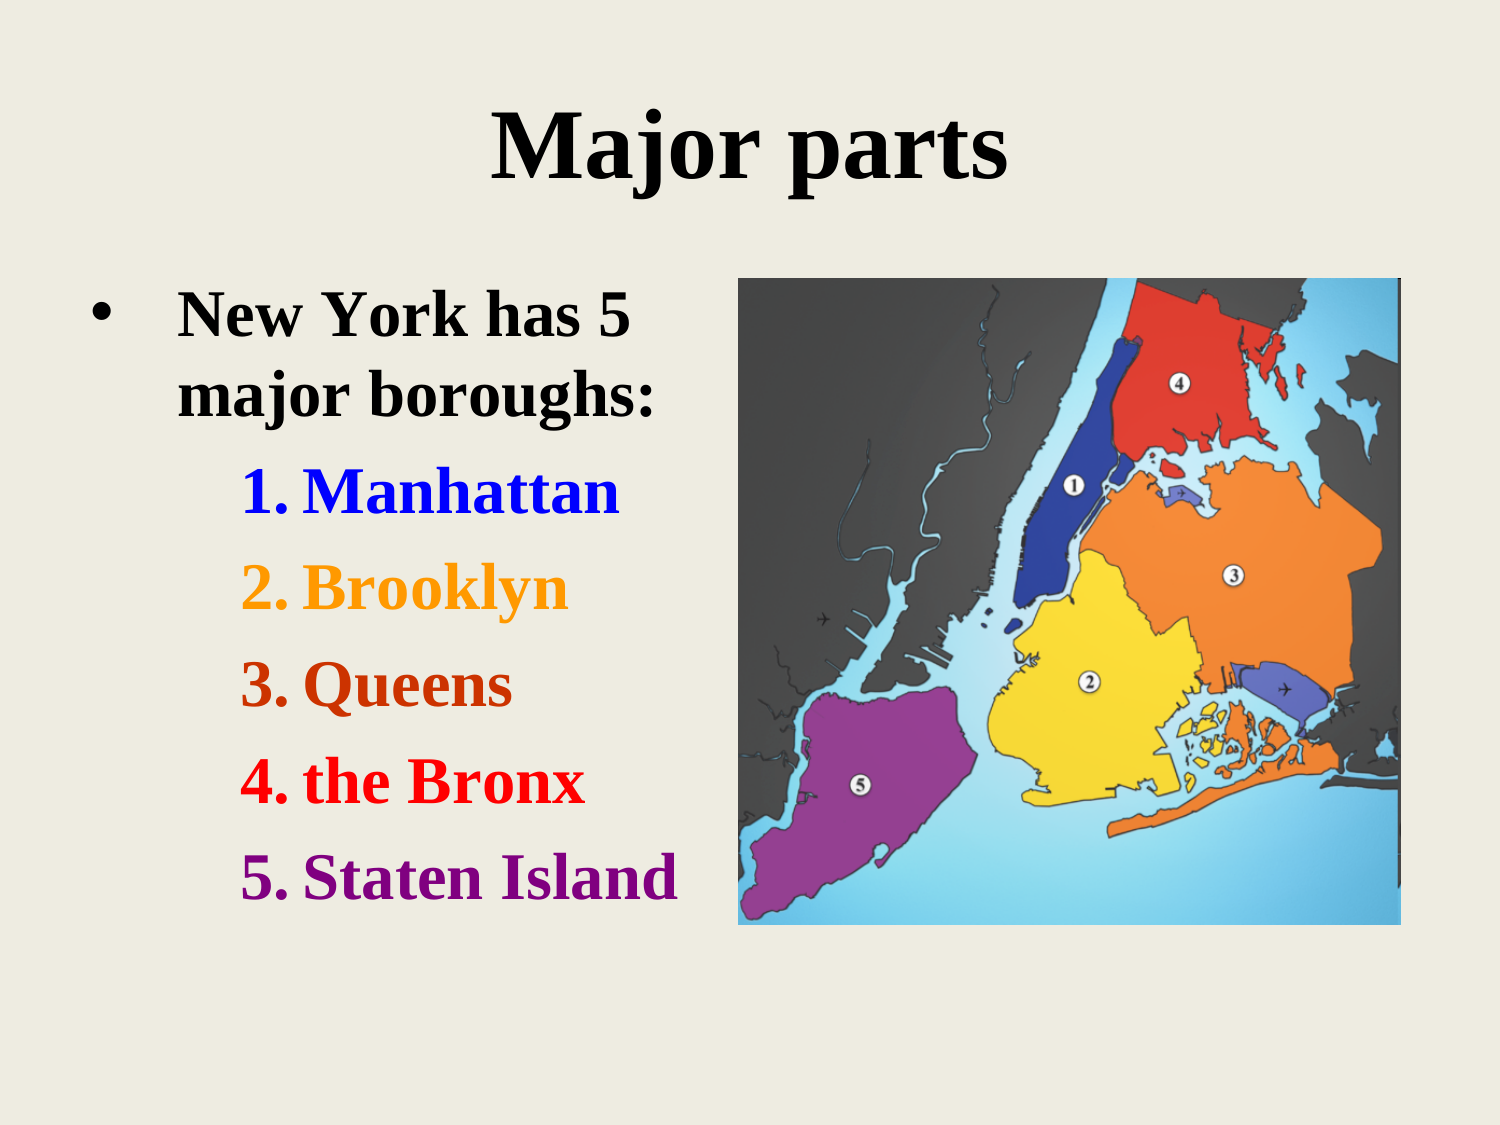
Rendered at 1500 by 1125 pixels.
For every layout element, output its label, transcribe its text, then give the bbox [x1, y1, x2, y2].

text_box [738, 278, 1401, 925]
list New York has 5 major boroughs: Manhattan Brooklyn Queens the Bronx Staten Island [75, 262, 738, 1018]
title Major parts [75, 45, 1426, 233]
